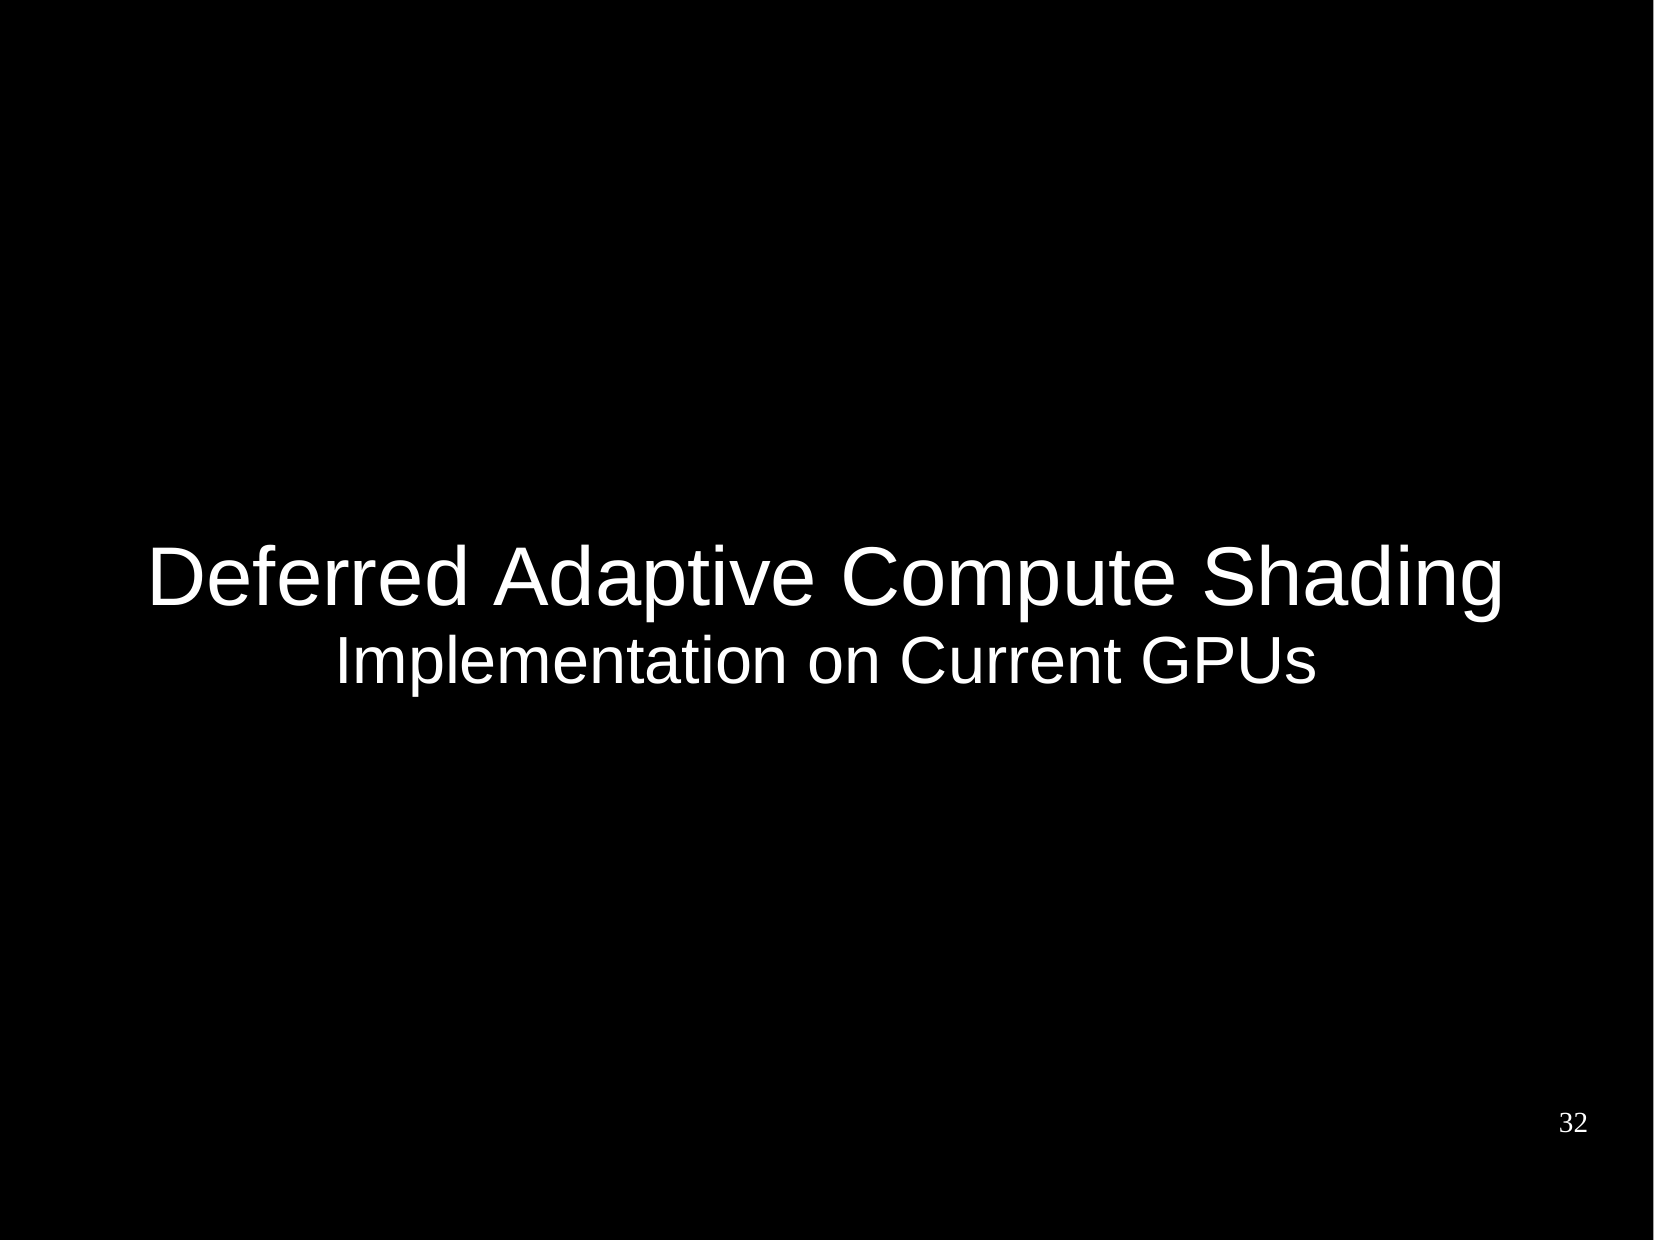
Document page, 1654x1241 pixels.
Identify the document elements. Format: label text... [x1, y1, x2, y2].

subtitle Deferred Adaptive Compute Shading Implementation on Current GPUs [0, 135, 1654, 1094]
